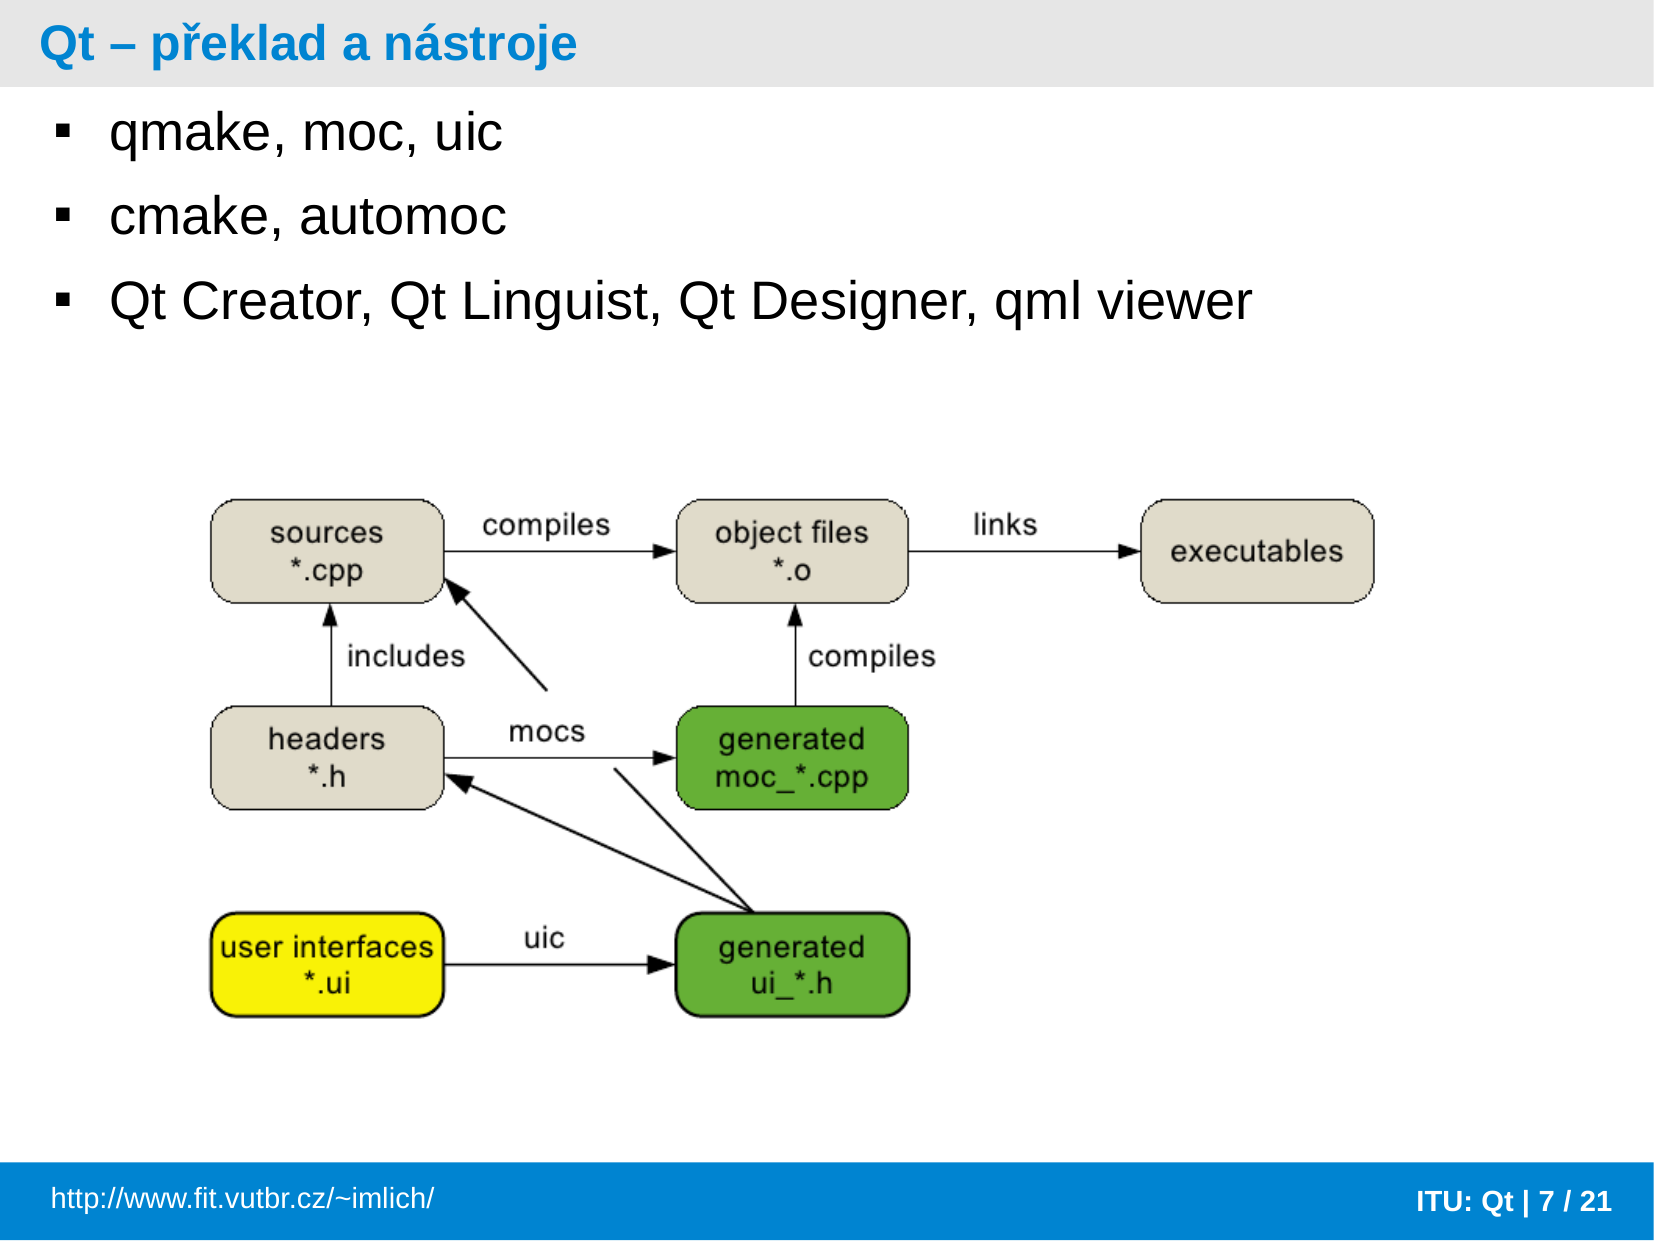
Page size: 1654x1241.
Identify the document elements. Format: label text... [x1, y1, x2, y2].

list qmake, moc, uic cmake, automoc Qt Creator, Qt Linguist, Qt Designer, qml viewer [38, 101, 1616, 1126]
picture [187, 482, 1400, 1051]
title Qt – překlad a nástroje [39, 5, 1615, 81]
